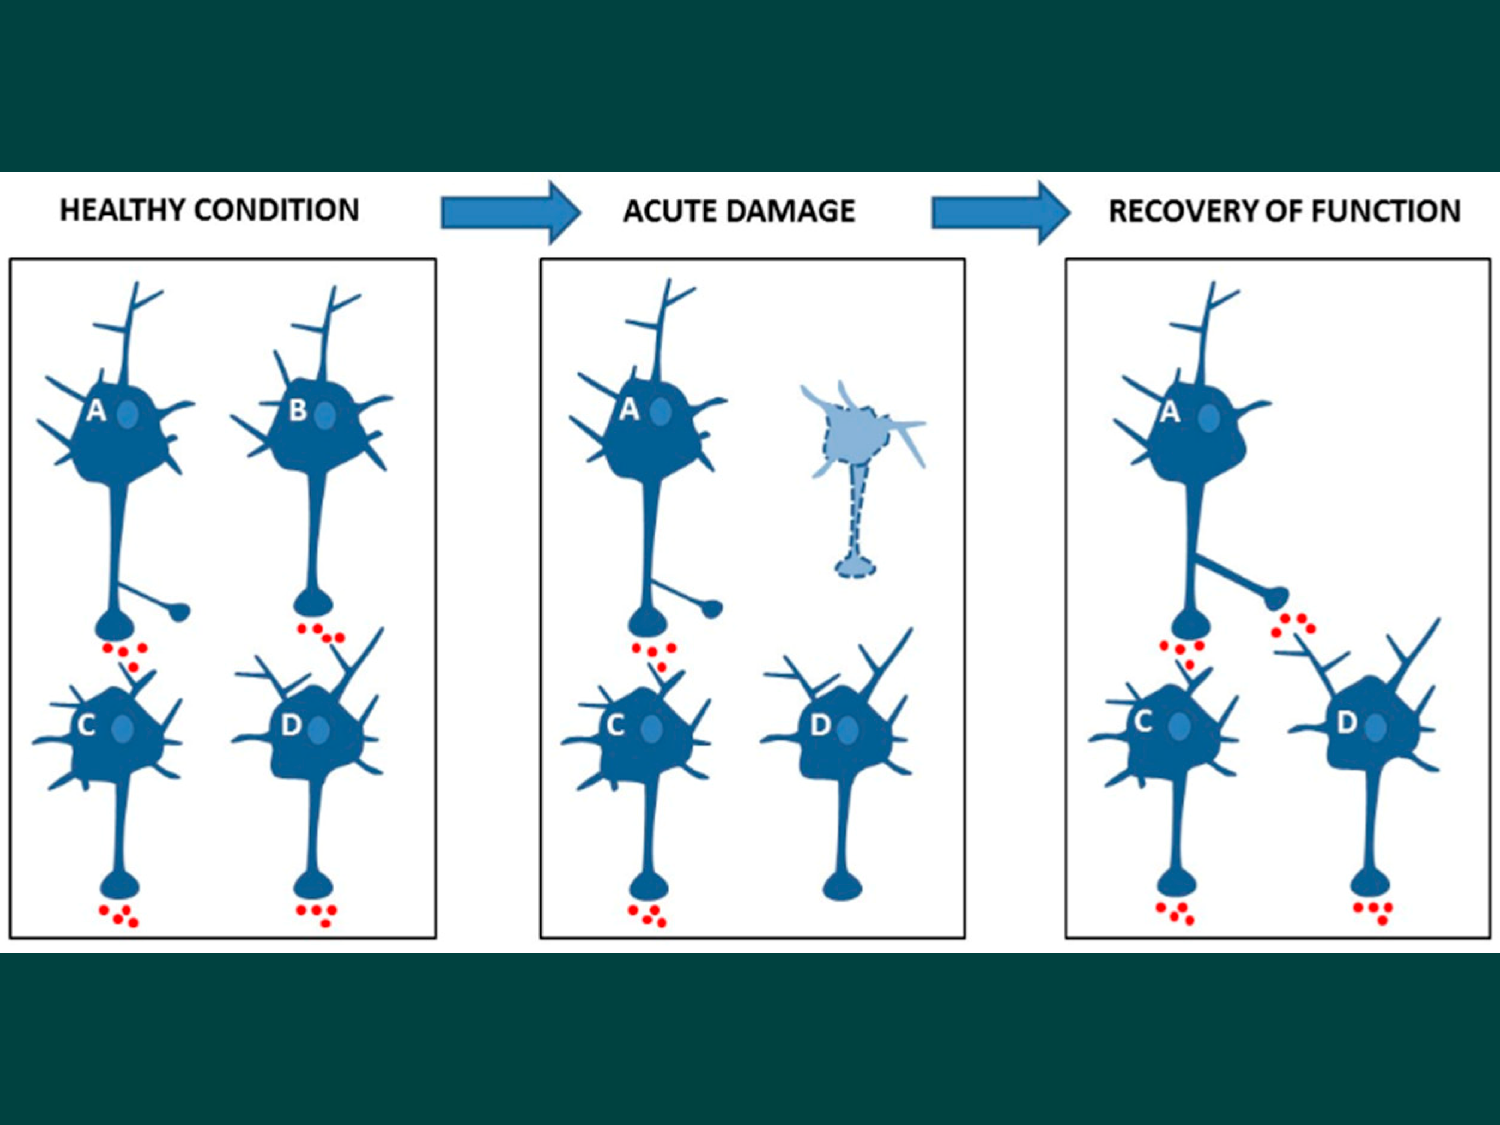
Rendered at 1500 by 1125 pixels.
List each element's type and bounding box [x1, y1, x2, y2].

picture [0, 172, 1500, 953]
